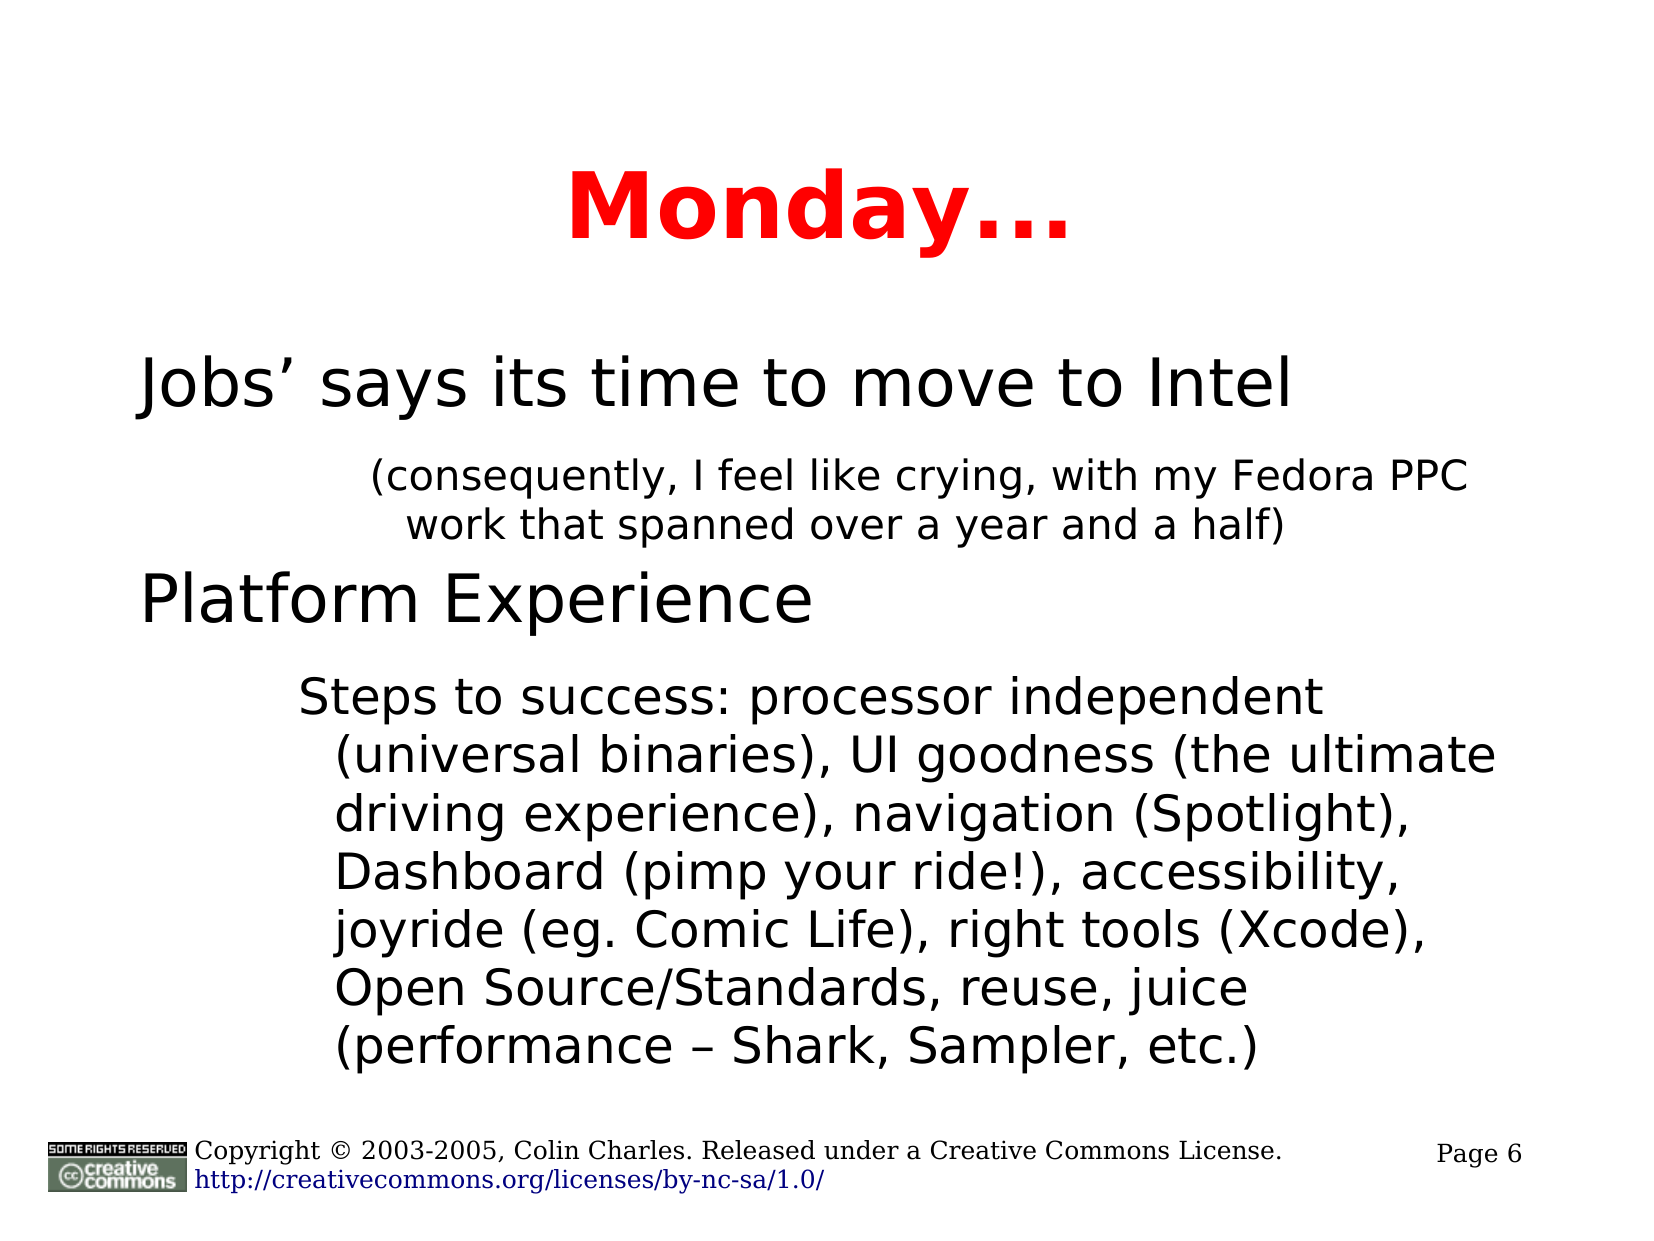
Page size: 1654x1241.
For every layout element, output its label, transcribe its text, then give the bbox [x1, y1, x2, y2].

list Jobs’ says its time to move to Intel (consequently, I feel like crying, with my Fedora PPC work that spanned over a year and a half) Platform Experience Steps to success: processor independent (universal binaries), UI goodness (the ultimate driving experience), navigation (Spotlight), Dashboard (pimp your ride!), accessibility, joyride (eg. Comic Life), right tools (Xcode), Open Source/Standards, reuse, juice (performance – Shark, Sampler, etc.) [121, 344, 1534, 1127]
title Monday... [121, 102, 1534, 311]
picture [48, 1142, 187, 1192]
